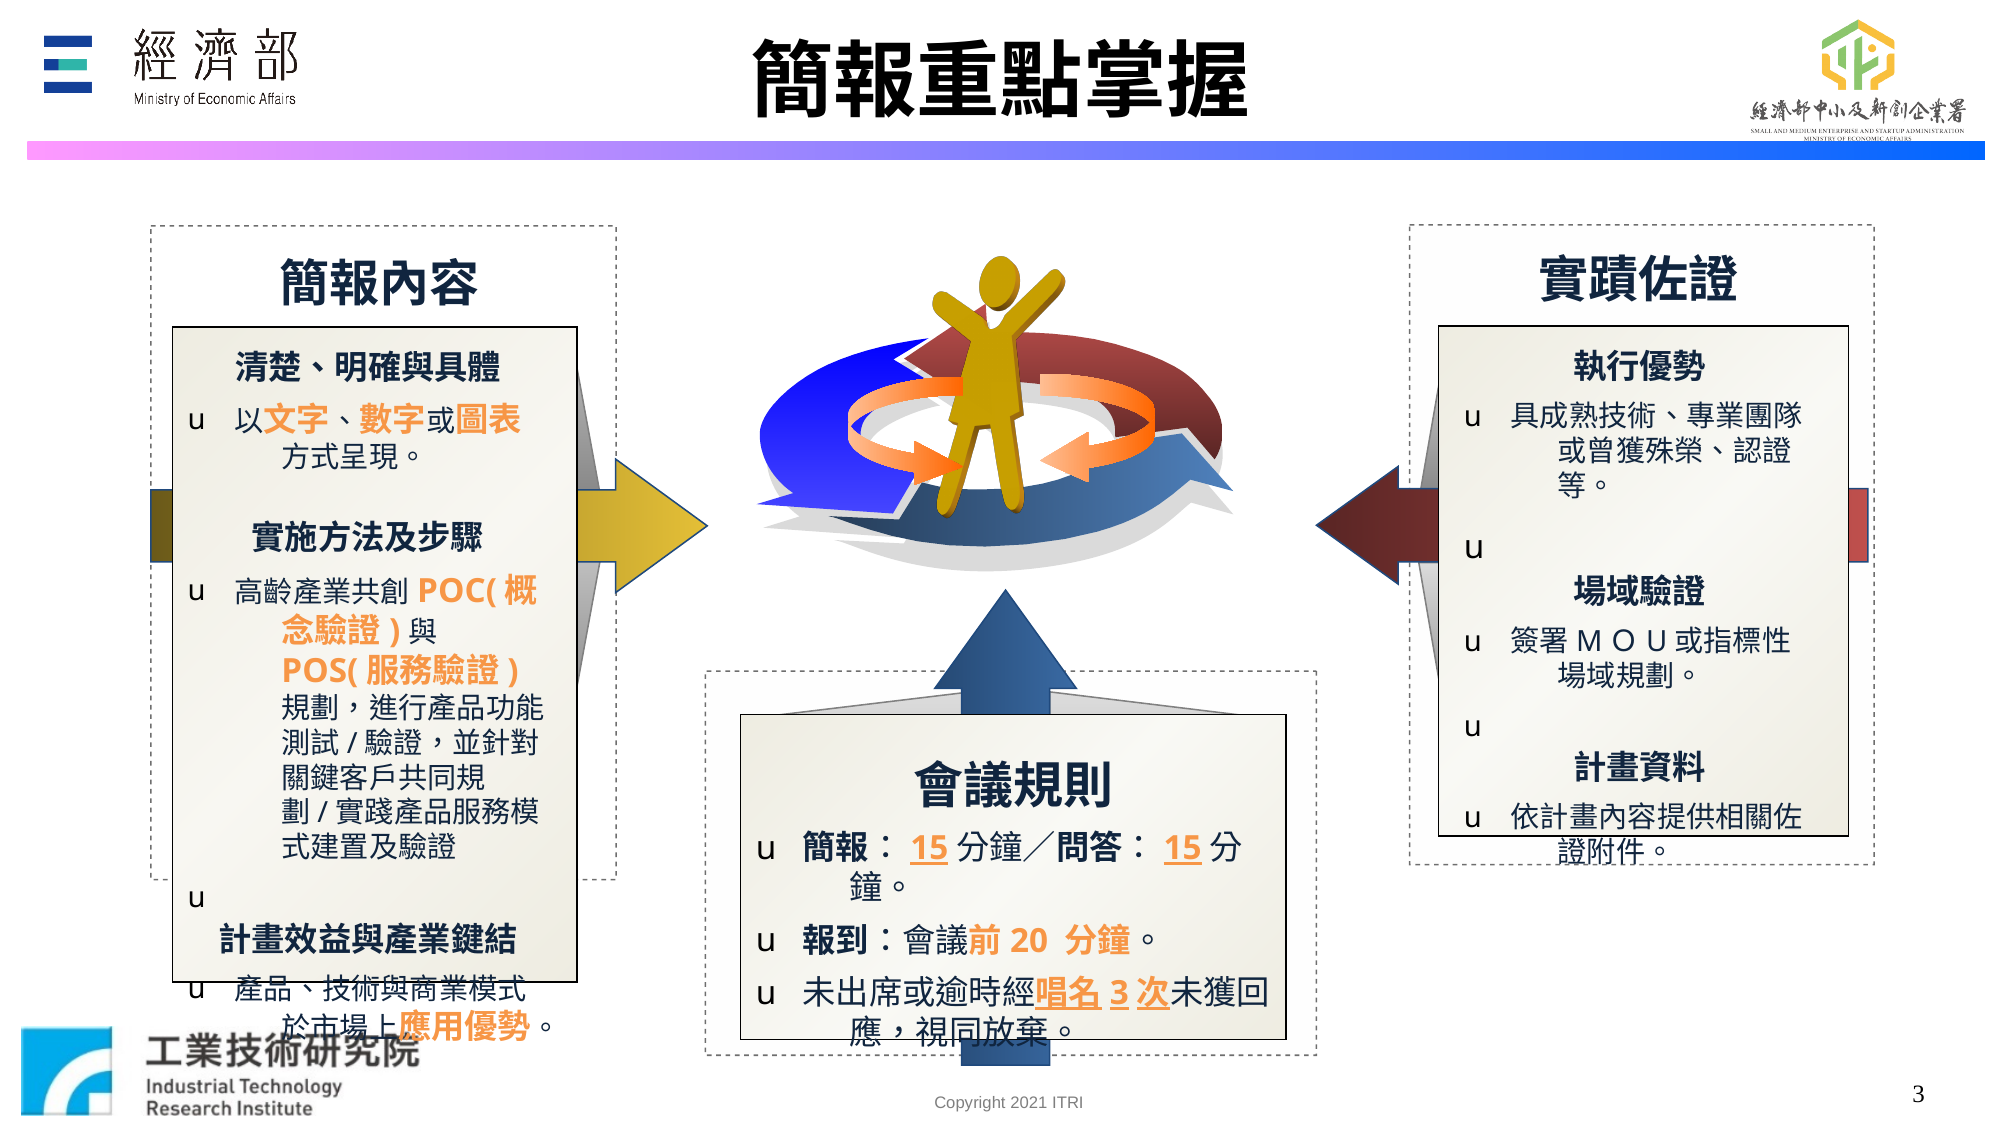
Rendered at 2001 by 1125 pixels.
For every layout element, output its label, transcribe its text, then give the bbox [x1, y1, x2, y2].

text_box [705, 590, 1316, 1066]
text_box 簡報內容 [184, 244, 574, 319]
text_box [1316, 225, 1874, 865]
text_box [150, 226, 708, 982]
text_box 3 [1897, 1070, 1983, 1121]
text_box 執行優勢 具成熟技術、專業團隊或曾獲殊榮、認證等。 場域驗證 簽署MＯU或指標性場域規劃。 計畫資料 依計畫內容提供相關佐證附件。 [1448, 337, 1831, 834]
text_box [756, 257, 1234, 572]
text_box 實蹟佐證 [1449, 240, 1828, 315]
text_box 會議規則 簡報：15分鐘／問答：15分鐘。 報到：會議前20 分鐘。 未出席或逾時經唱名3次未獲回應，視同放棄。 [740, 746, 1286, 1022]
title 簡報重點掌握 [407, 19, 1593, 112]
text_box 清楚、明確與具體 以文字、數字或圖表方式呈現。 實施方法及步驟 高齡產業共創POC(概念驗證)與POS(服務驗證)規劃，進行產品功能測試/驗證，並針對關鍵客戶共同規劃/實踐產品服務模式建置及驗證 計畫效益與產業鍵結 產品、技術與商業模式於市場上應用優勢。 [172, 338, 564, 983]
